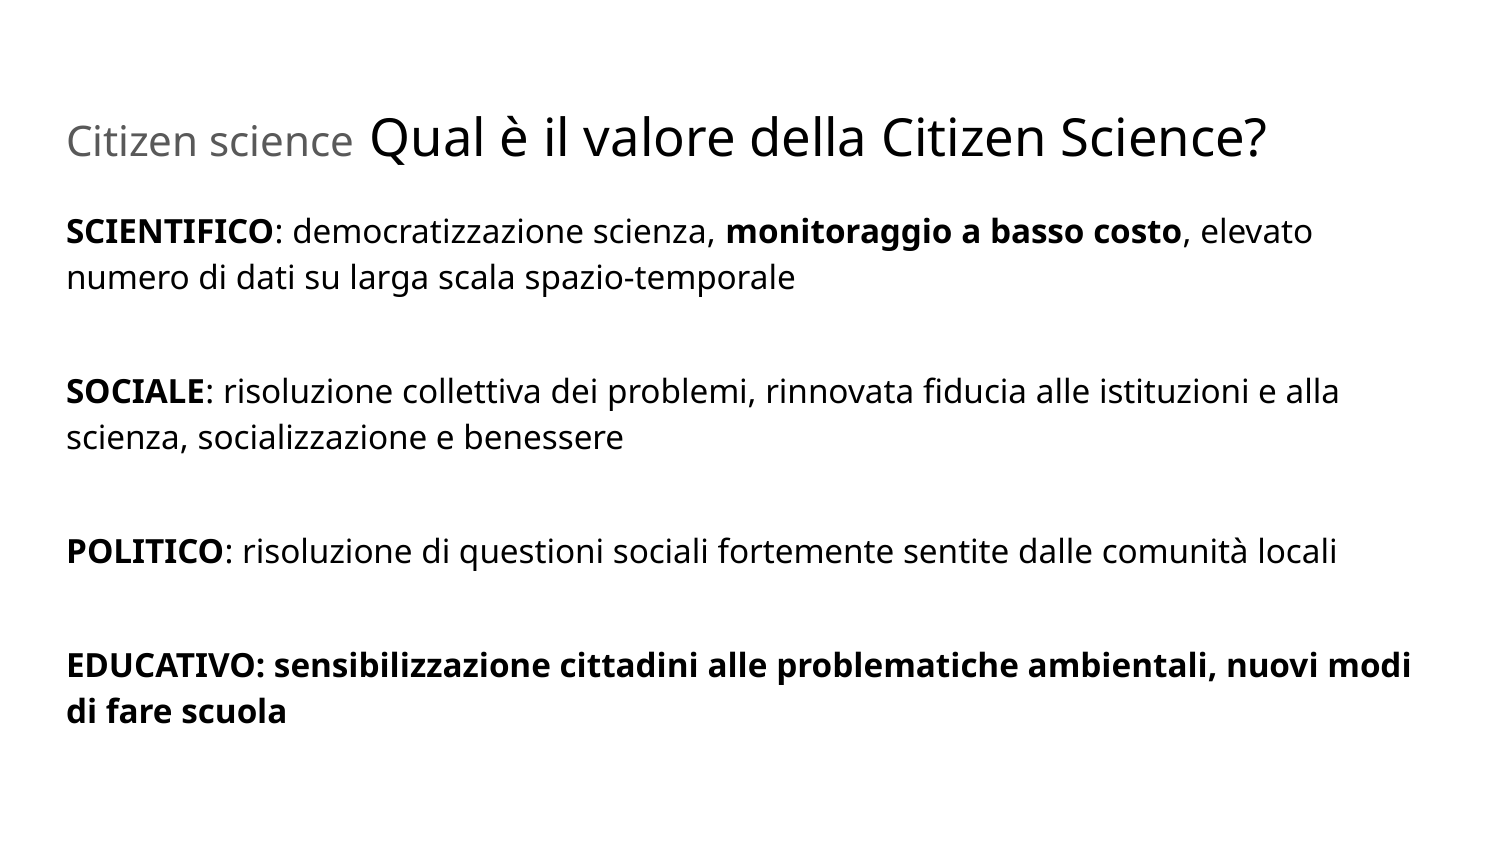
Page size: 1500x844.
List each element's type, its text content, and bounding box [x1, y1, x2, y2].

list SCIENTIFICO: democratizzazione scienza, monitoraggio a basso costo, elevato numero di dati su larga scala spazio-temporale SOCIALE: risoluzione collettiva dei problemi, rinnovata fiducia alle istituzioni e alla scienza, socializzazione e benessere POLITICO: risoluzione di questioni sociali fortemente sentite dalle comunità locali EDUCATIVO: sensibilizzazione cittadini alle problematiche ambientali, nuovi modi di fare scuola [51, 189, 1449, 750]
title Citizen science Qual è il valore della Citizen Science? [51, 72, 1449, 167]
